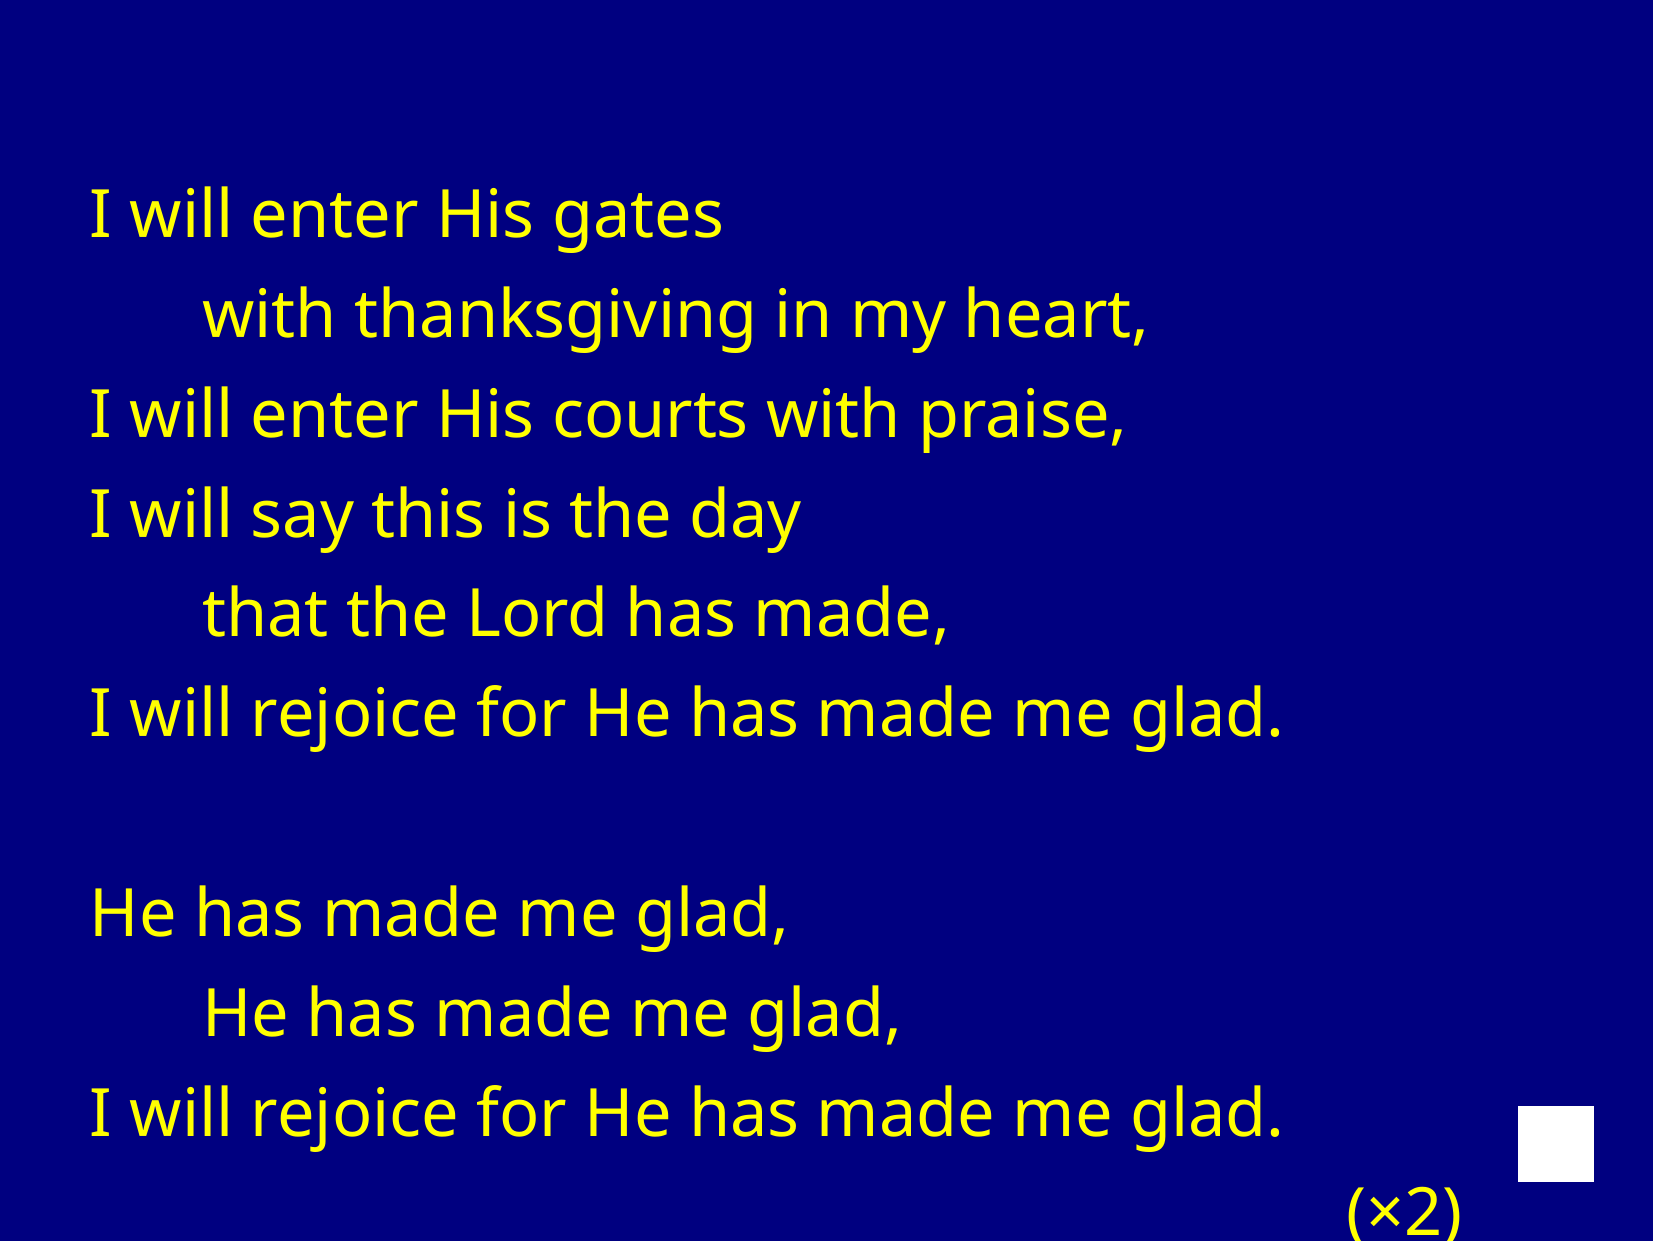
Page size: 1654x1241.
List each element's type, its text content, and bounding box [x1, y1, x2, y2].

text_box [1518, 1106, 1594, 1182]
text_box I will enter His gates with thanksgiving in my heart, I will enter His courts with praise, I will say this is the day that the Lord has made, I will rejoice for He has made me glad. He has made me glad, He has made me glad, I will rejoice for He has made me glad. (×2) [75, 150, 1576, 1163]
